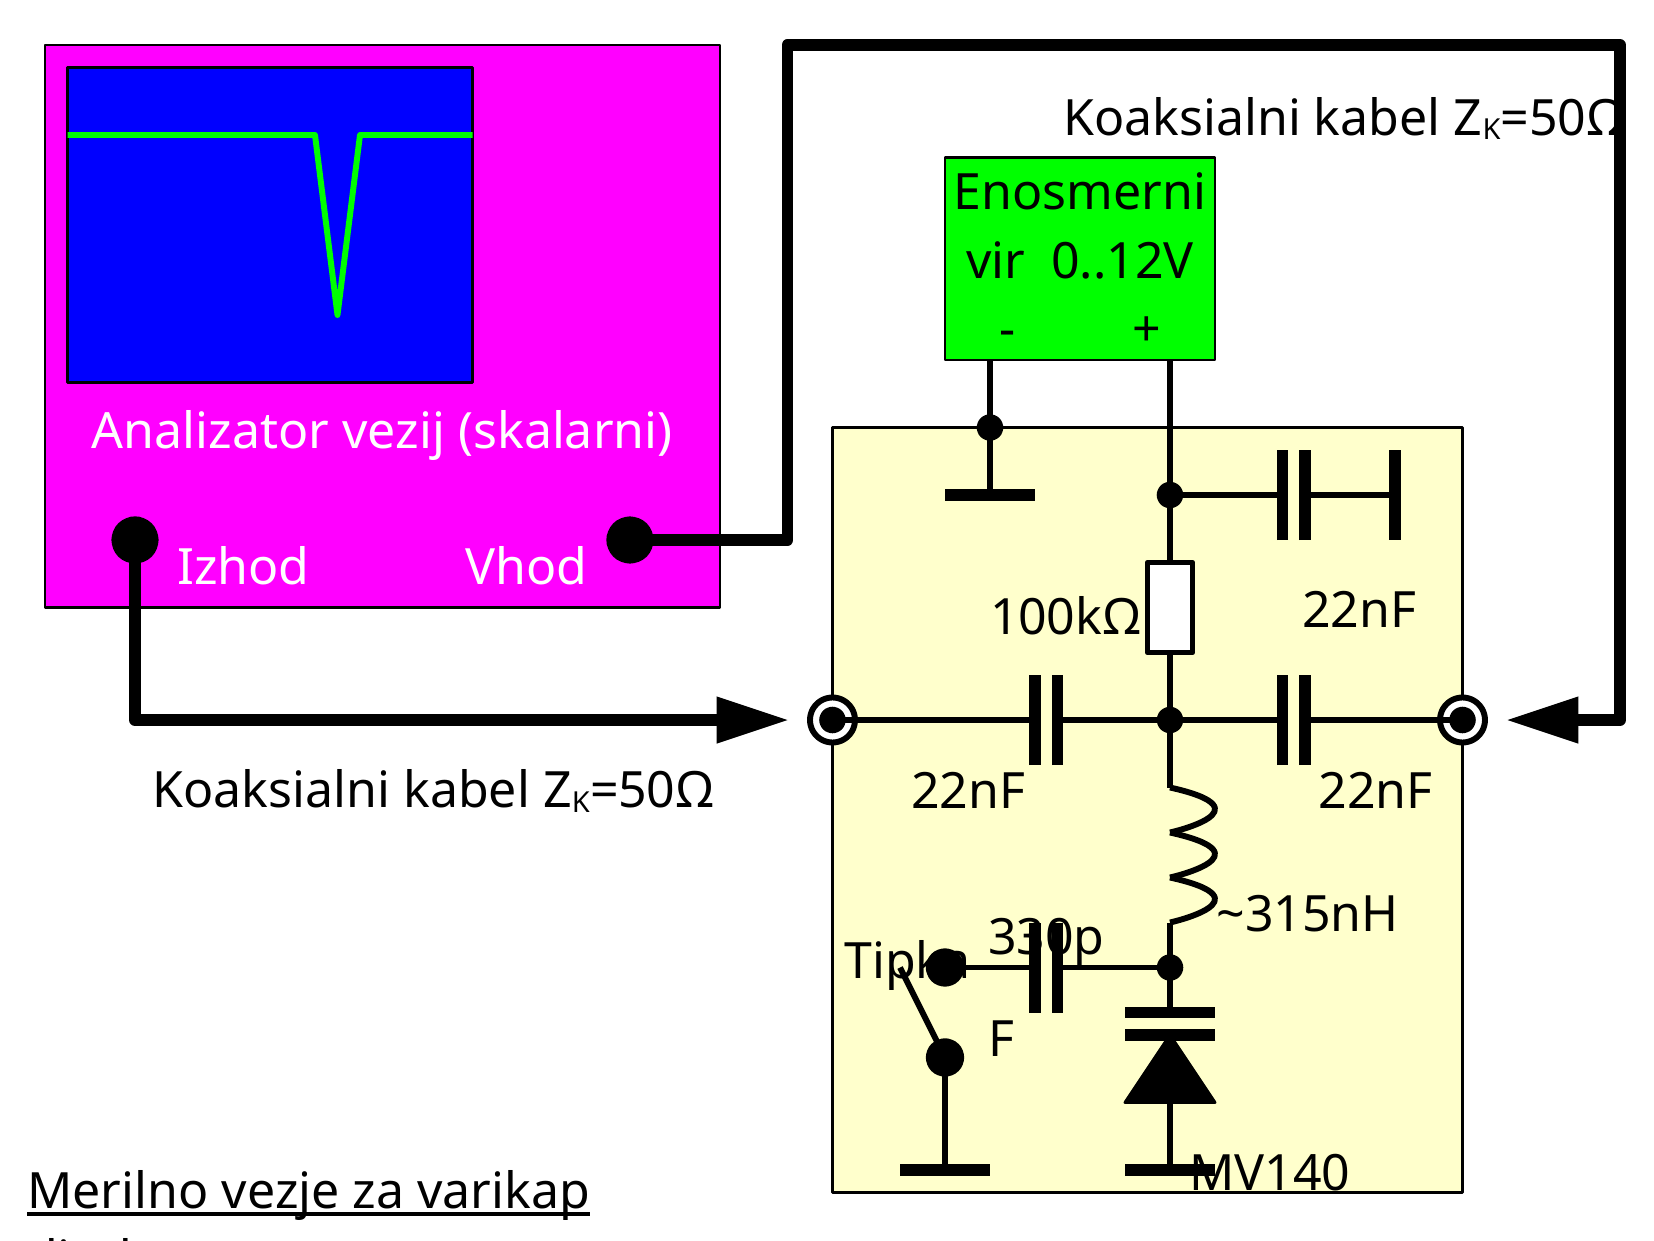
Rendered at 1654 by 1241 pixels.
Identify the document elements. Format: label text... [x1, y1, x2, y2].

text_box Koaksialni kabel ZK=50Ω [152, 726, 716, 797]
text_box Merilno vezje za varikap diodo [27, 1154, 721, 1216]
text_box [67, 67, 473, 287]
text_box Enosmerni vir 0..12V - + [945, 157, 1216, 361]
text_box 100kΩ [990, 547, 1148, 608]
text_box MV1404 [1189, 1102, 1373, 1163]
text_box 22nF [911, 721, 1027, 782]
text_box 22nF [1302, 540, 1418, 601]
text_box Tipka [844, 890, 983, 951]
text_box 330pF [988, 866, 1127, 928]
text_box ~315nH [1216, 844, 1400, 905]
text_box Analizator vezij (skalarni) Izhod Vhod [45, 45, 721, 608]
text_box [67, 138, 473, 383]
text_box [810, 427, 1486, 1193]
text_box Koaksialni kabel ZK=50Ω [1063, 47, 1626, 125]
text_box 22nF [1318, 721, 1435, 782]
